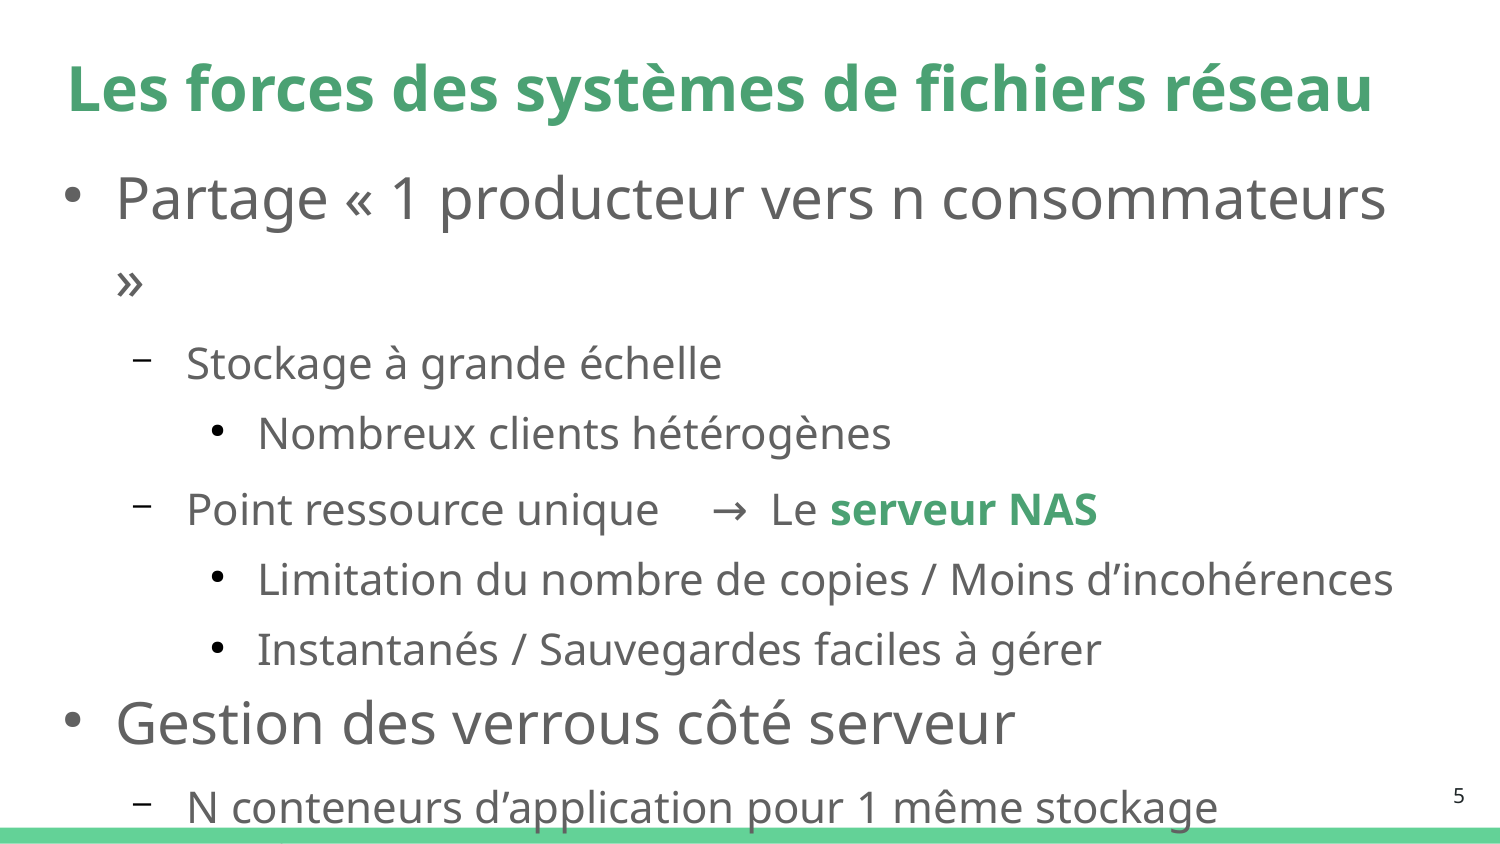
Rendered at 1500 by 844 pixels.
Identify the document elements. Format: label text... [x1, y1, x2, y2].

slide_number <numéro> [1389, 764, 1480, 830]
title Les forces des systèmes de fichiers réseau [51, 23, 1449, 117]
list Partage « 1 producteur vers n consommateurs » Stockage à grande échelle Nombreux clients hétérogènes Point ressource unique → Le serveur NAS Limitation du nombre de copies / Moins d’incohérences Instantanés / Sauvegardes faciles à gérer Gestion des verrous côté serveur N conteneurs d’application pour 1 même stockage persistant [29, 135, 1430, 783]
